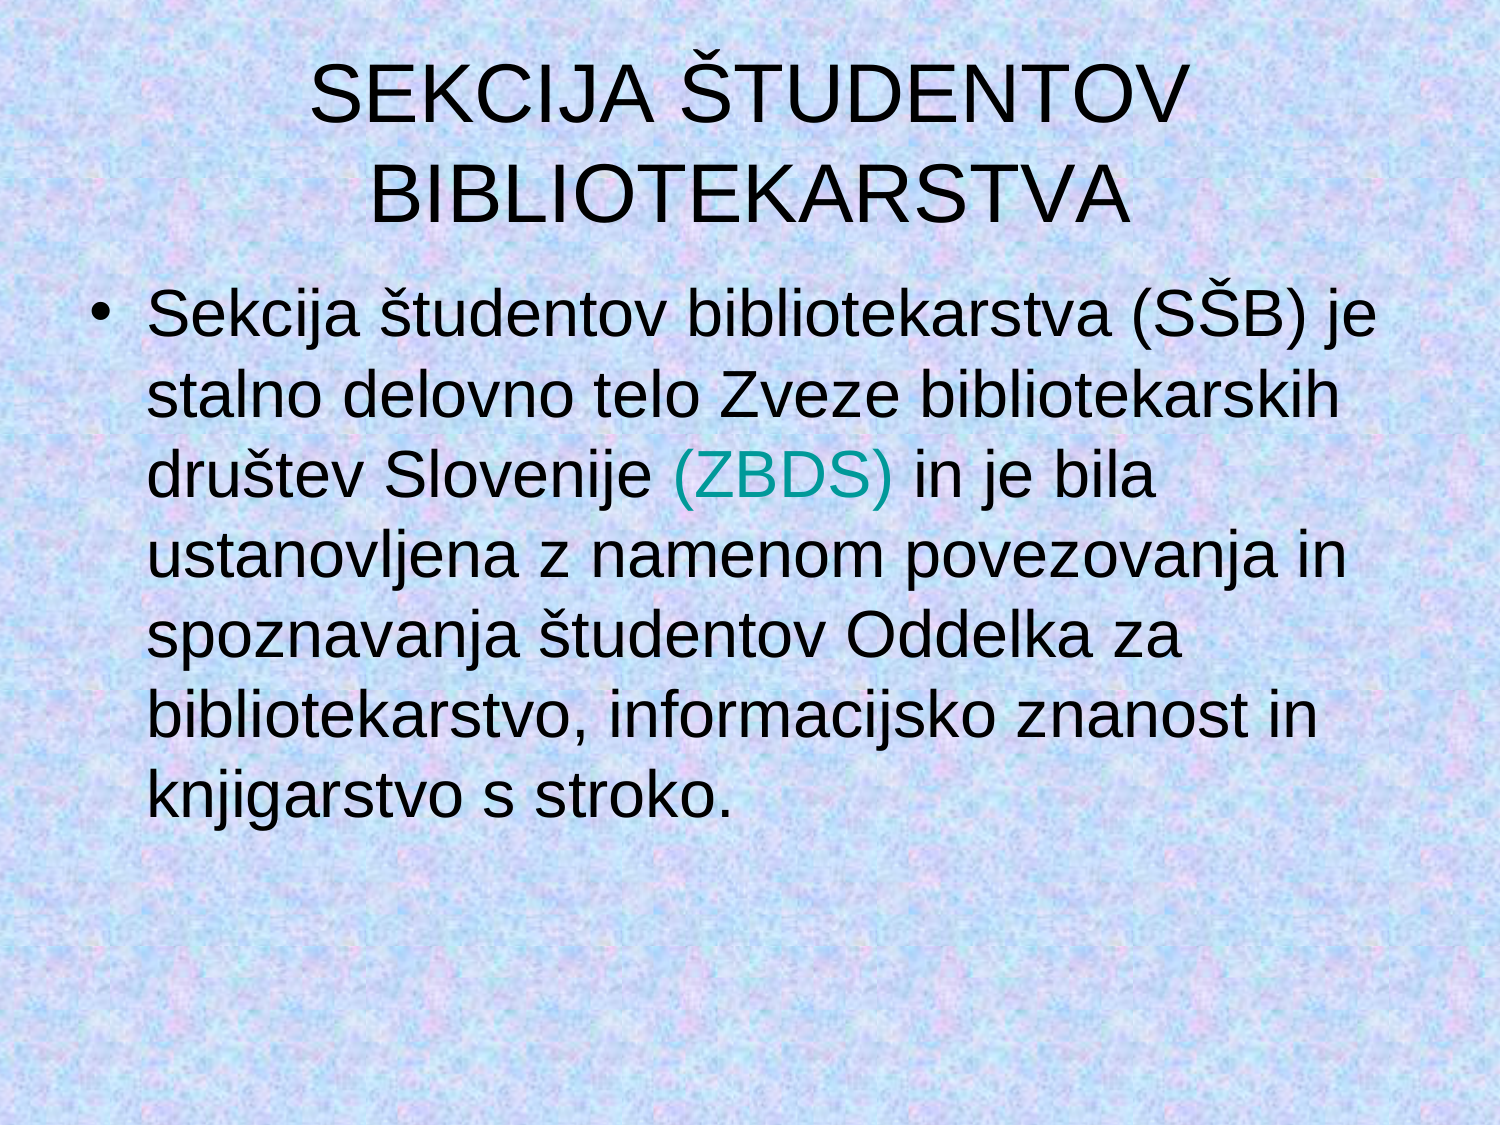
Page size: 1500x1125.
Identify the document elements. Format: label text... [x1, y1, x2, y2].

picture [0, 0, 1500, 1125]
list Sekcija študentov bibliotekarstva (SŠB) je stalno delovno telo Zveze bibliotekarskih društev Slovenije (ZBDS) in je bila ustanovljena z namenom povezovanja in spoznavanja študentov Oddelka za bibliotekarstvo, informacijsko znanost in knjigarstvo s stroko. [75, 262, 1426, 1006]
title SEKCIJA ŠTUDENTOV BIBLIOTEKARSTVA [75, 31, 1426, 247]
